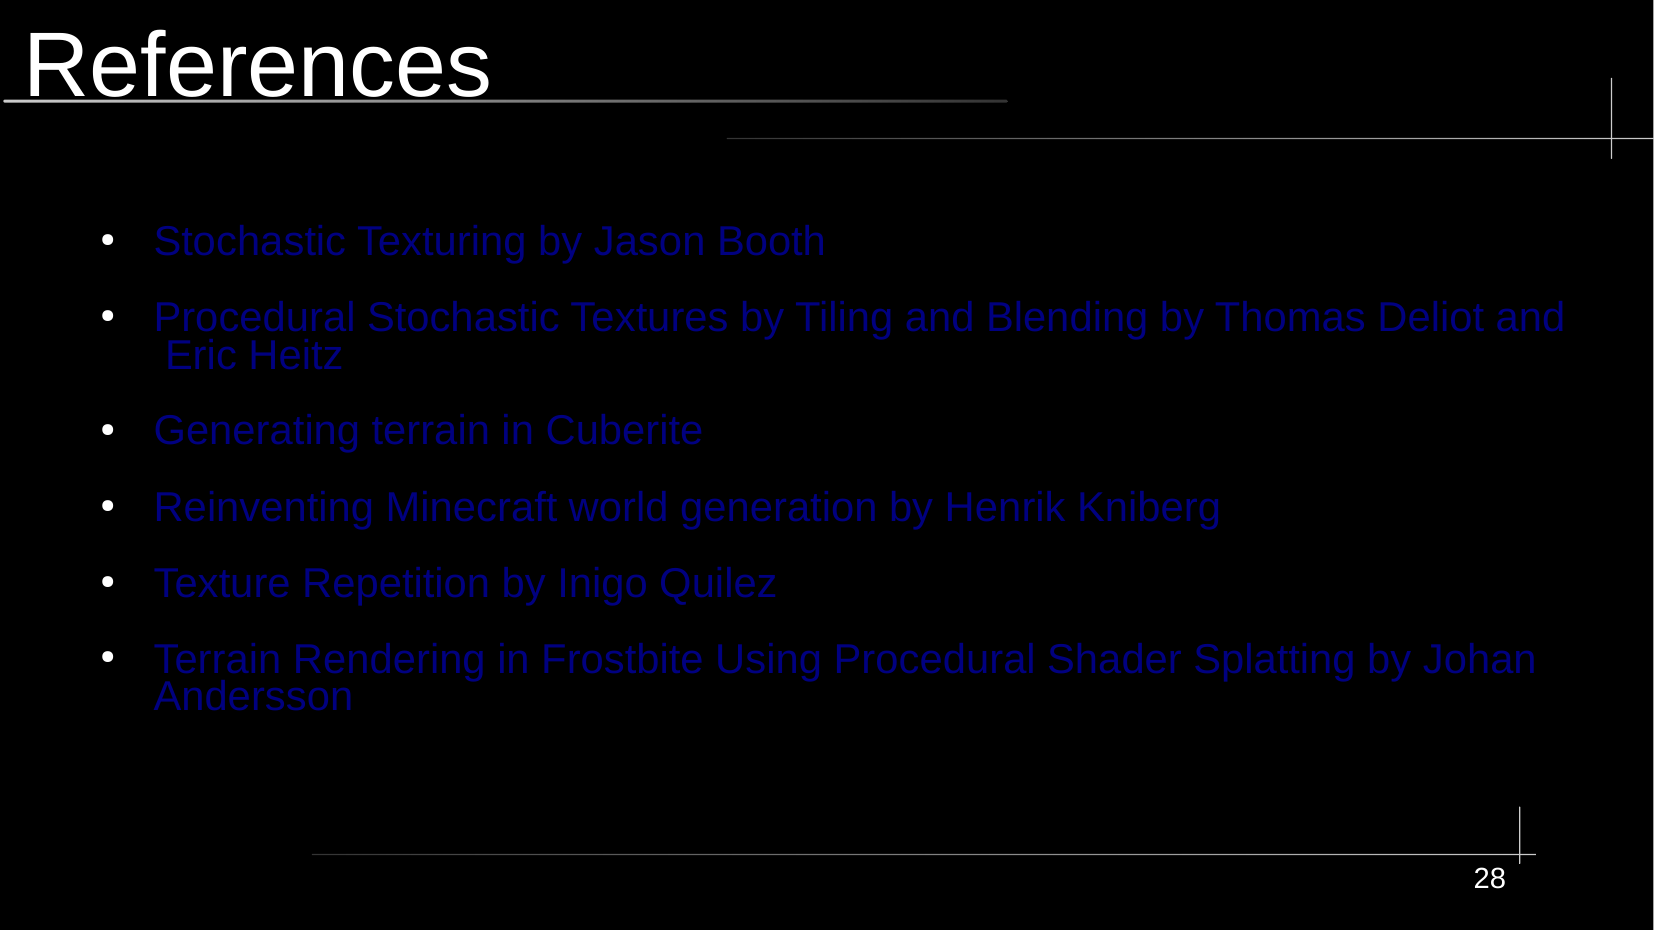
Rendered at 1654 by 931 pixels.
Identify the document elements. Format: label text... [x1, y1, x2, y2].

title References [23, 11, 1589, 119]
list Stochastic Texturing by Jason Booth Procedural Stochastic Textures by Tiling and Blending by Thomas Deliot and Eric Heitz Generating terrain in Cuberite Reinventing Minecraft world generation by Henrik Kniberg Texture Repetition by Inigo Quilez Terrain Rendering in Frostbite Using Procedural Shader Splatting by Johan Andersson [82, 217, 1571, 758]
